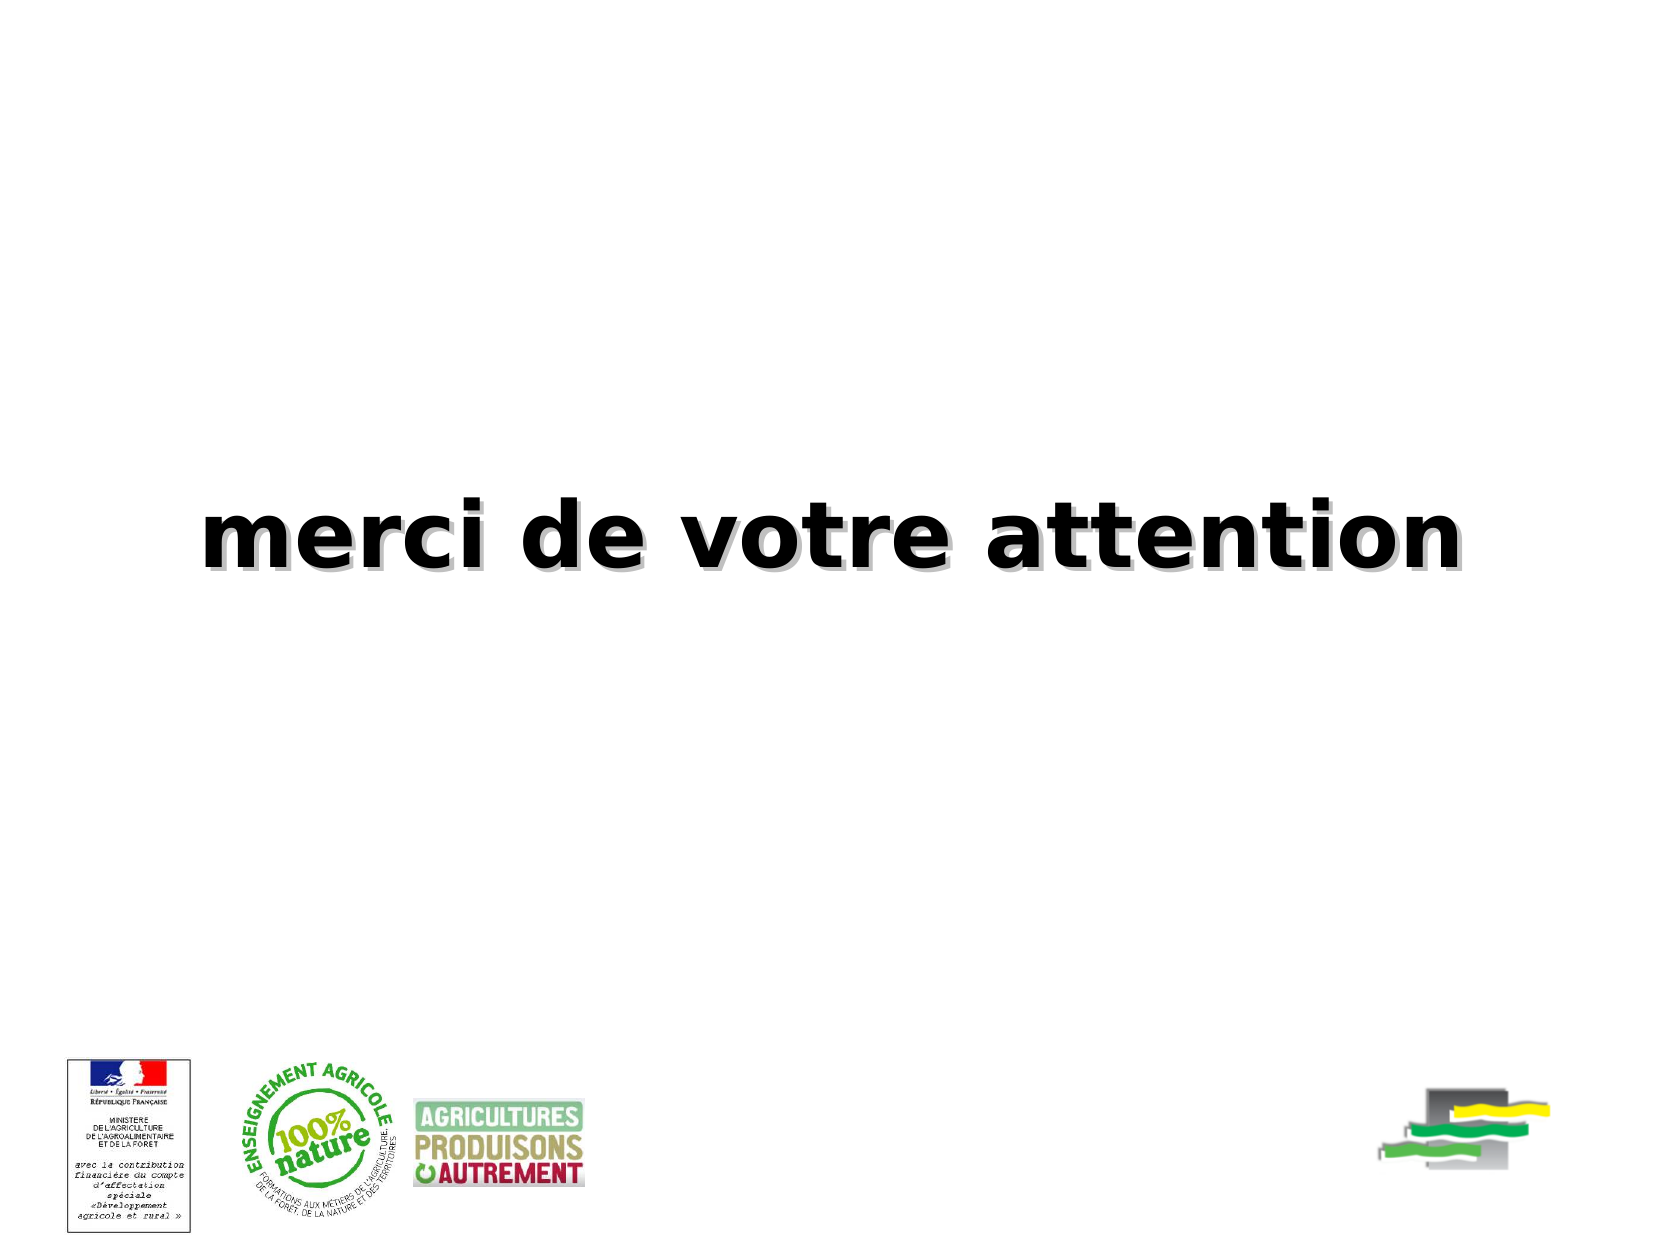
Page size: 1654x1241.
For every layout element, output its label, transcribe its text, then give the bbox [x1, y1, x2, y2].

picture [413, 1098, 585, 1188]
picture [1345, 1074, 1554, 1193]
picture [64, 1057, 192, 1235]
title merci de votre attention [88, 456, 1577, 615]
picture [242, 1062, 396, 1217]
